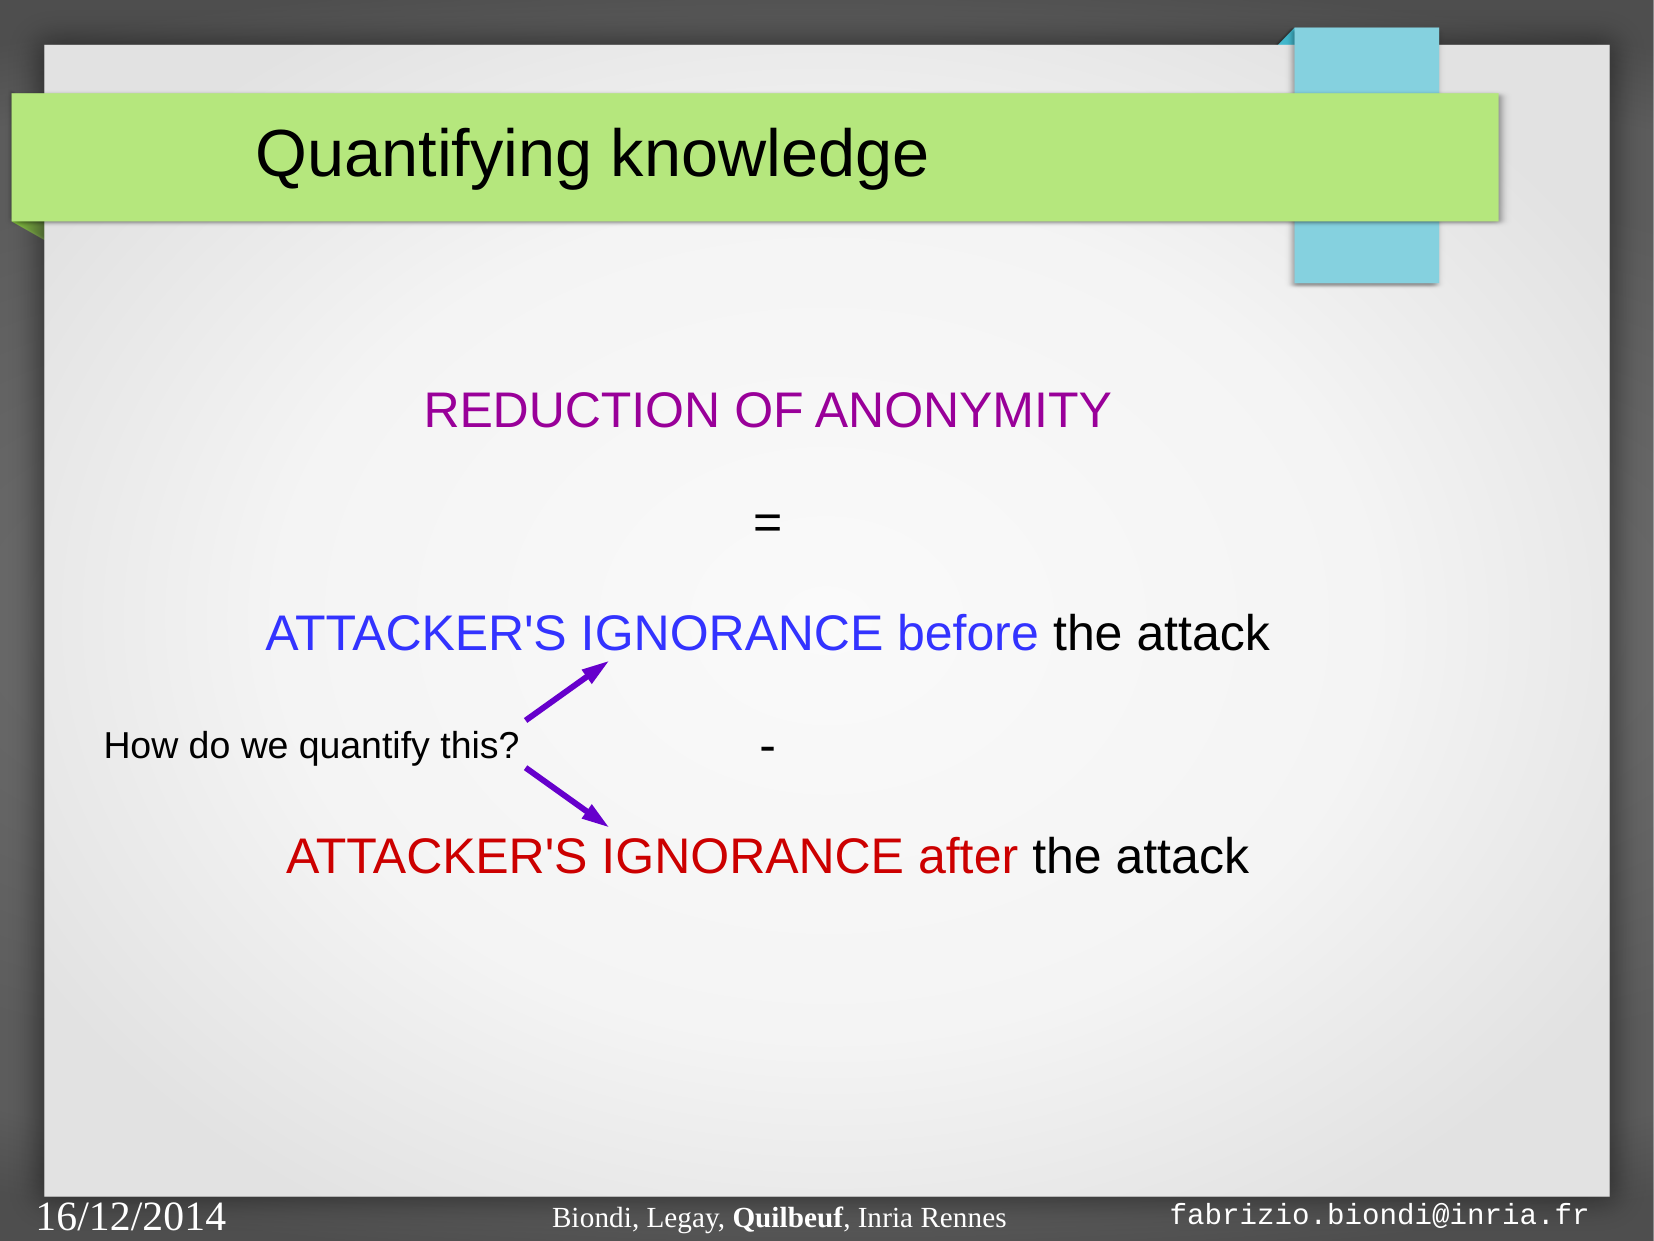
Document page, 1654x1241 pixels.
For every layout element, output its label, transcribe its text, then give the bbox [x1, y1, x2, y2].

picture [0, 0, 1654, 1241]
text_box How do we quantify this? [79, 708, 212, 785]
text_box REDUCTION OF ANONYMITY = ATTACKER'S IGNORANCE before the attack - ATTACKER'S IGNORANCE after the attack [212, 366, 1323, 981]
title Quantifying knowledge [70, 94, 1583, 213]
